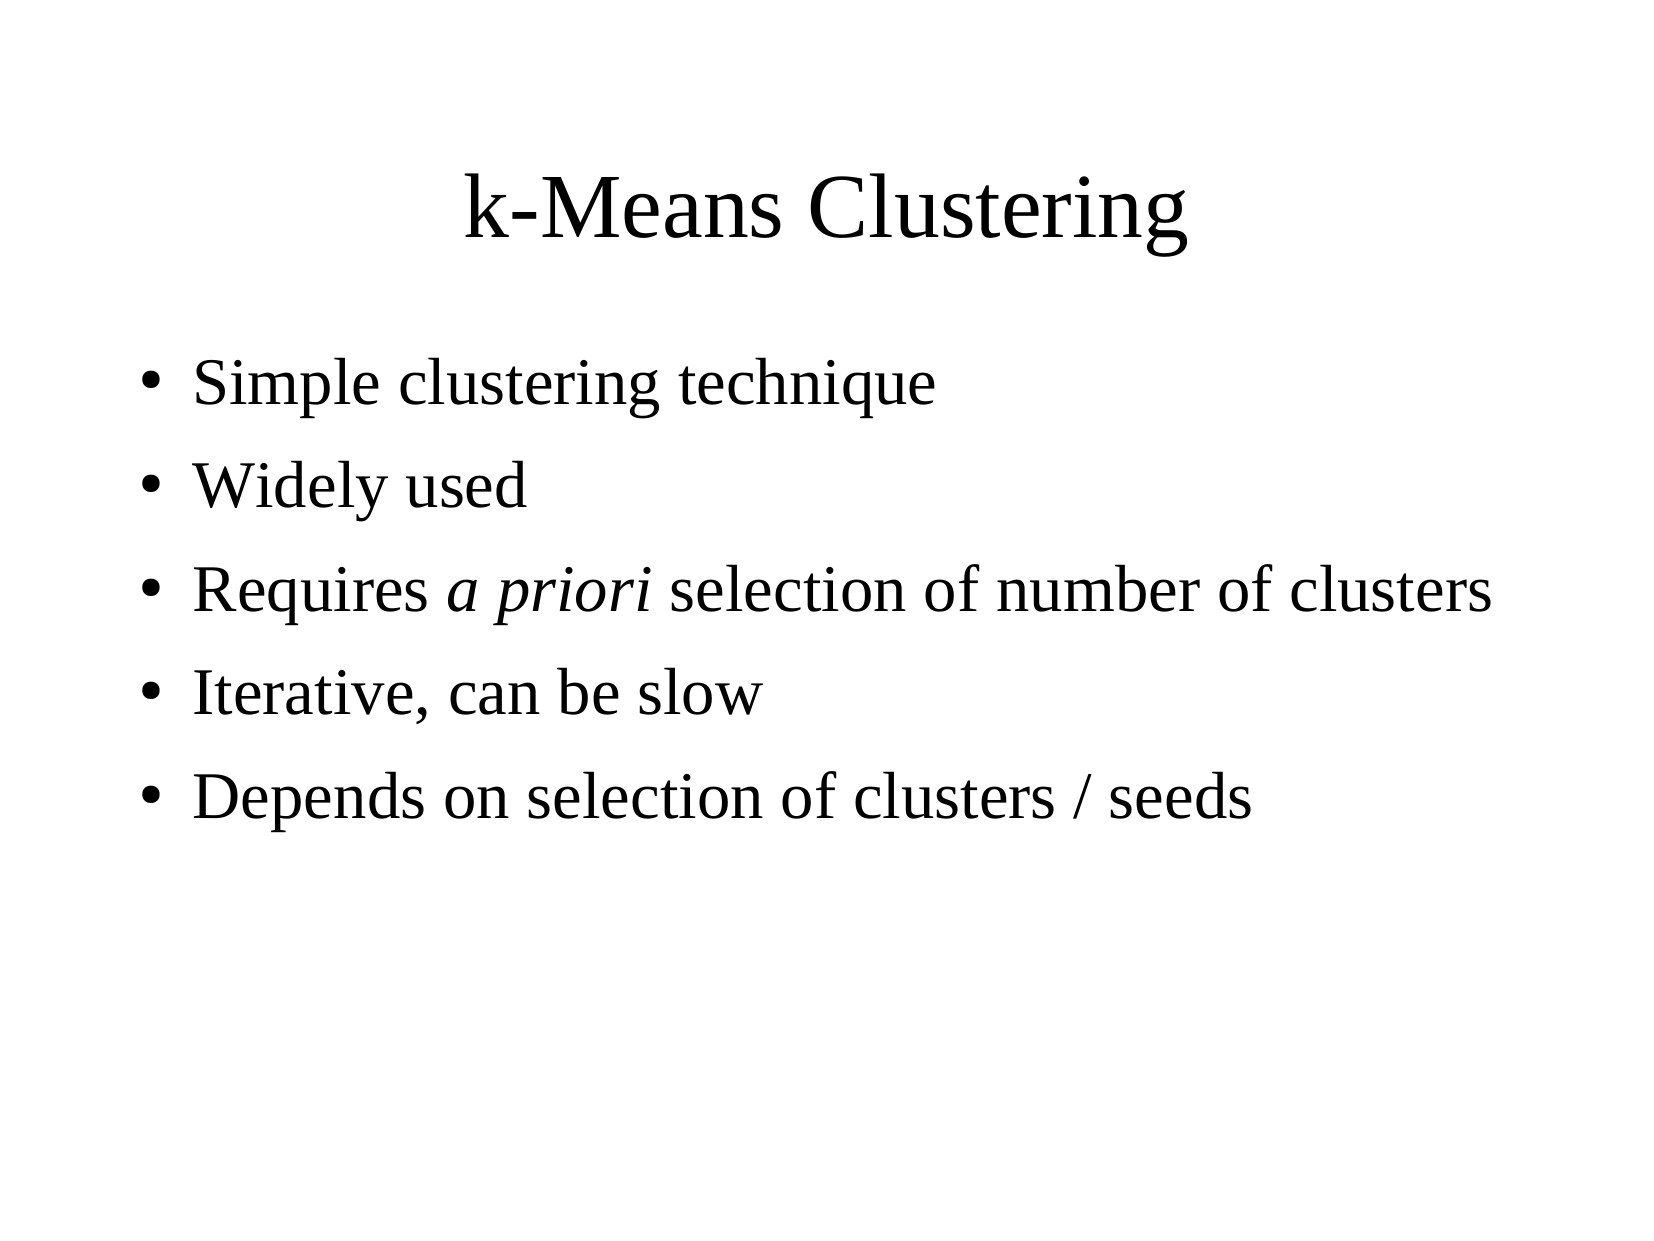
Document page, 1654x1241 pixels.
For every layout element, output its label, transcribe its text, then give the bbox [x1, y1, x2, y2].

list Simple clustering technique Widely used Requires a priori selection of number of clusters Iterative, can be slow Depends on selection of clusters / seeds [121, 344, 1534, 1127]
title k-Means Clustering [121, 102, 1534, 311]
